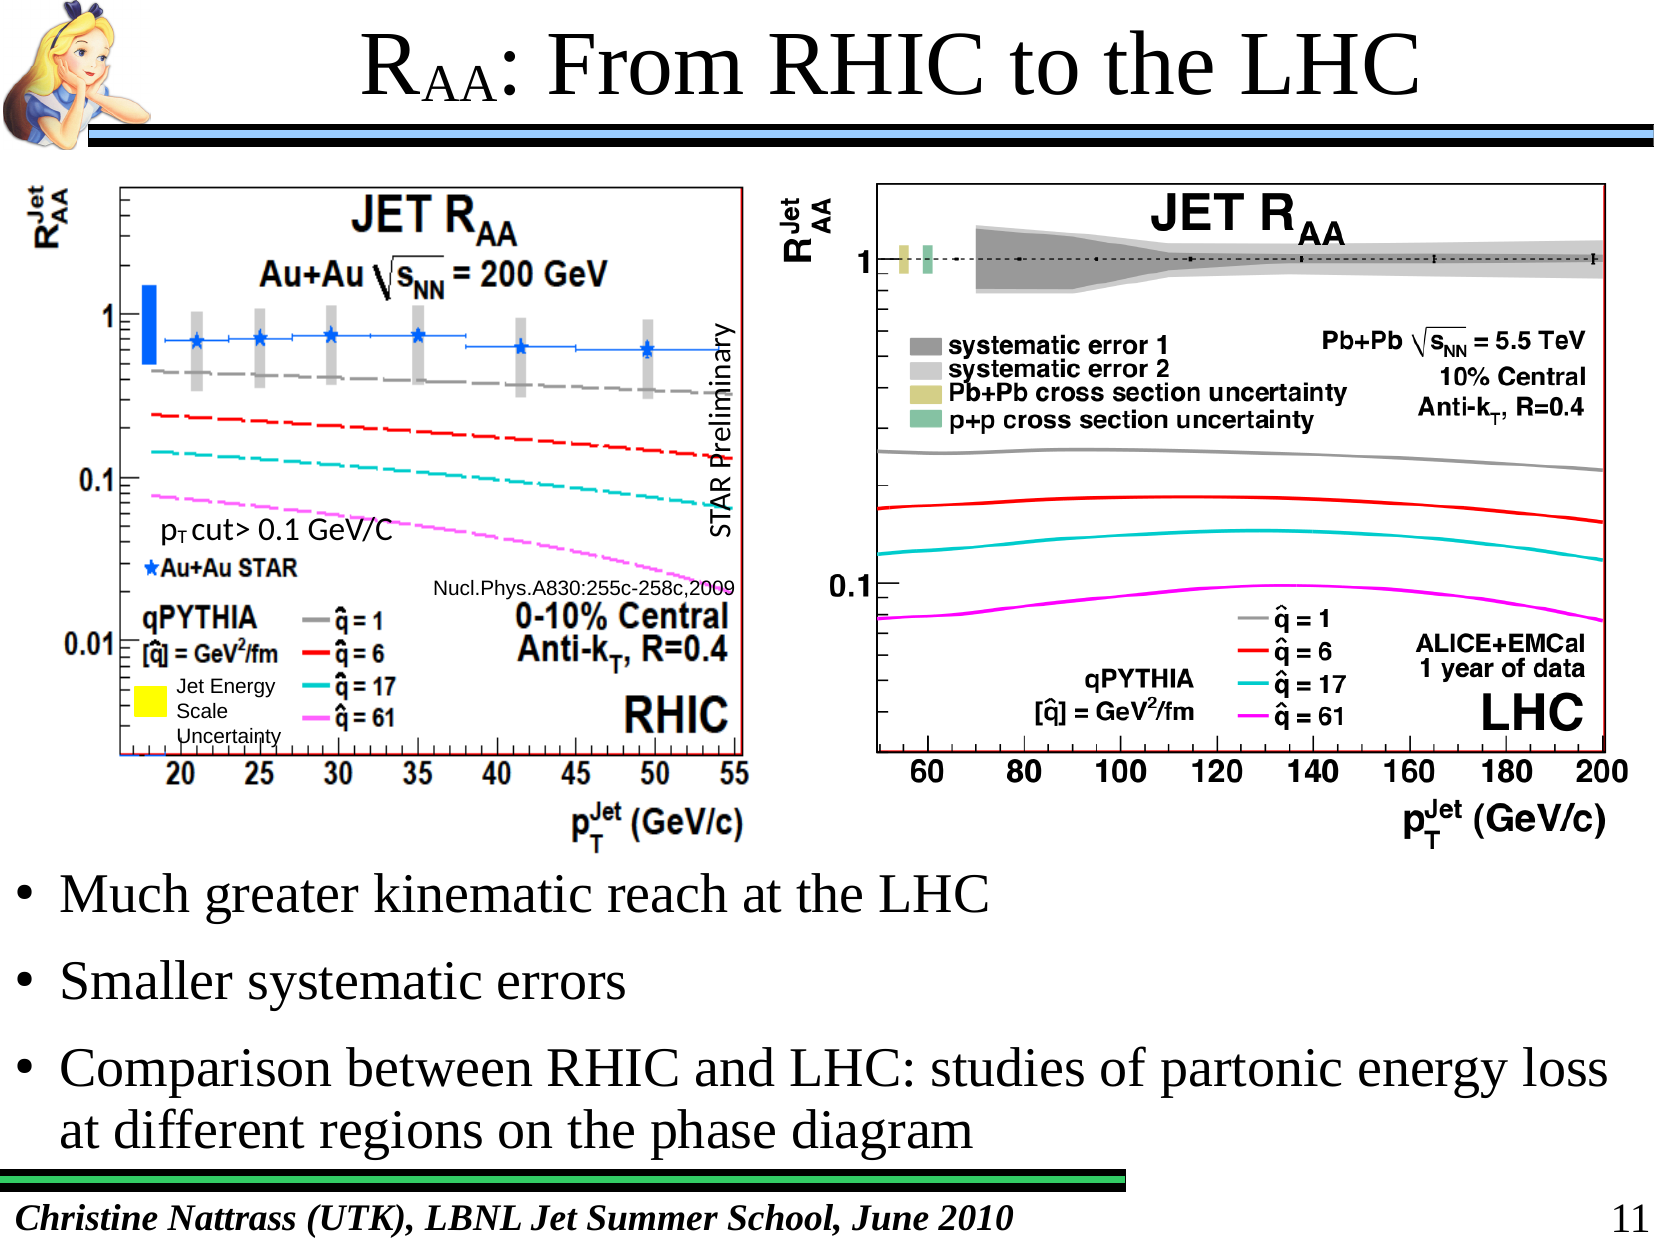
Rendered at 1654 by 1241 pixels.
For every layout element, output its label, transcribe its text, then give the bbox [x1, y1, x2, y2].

text_box Nucl.Phys.A830:255c-258c,2009 [418, 569, 751, 656]
picture [779, 183, 1628, 849]
text_box STAR Preliminary [691, 213, 745, 554]
title RAA: From RHIC to the LHC [129, 0, 1654, 130]
list Much greater kinematic reach at the LHC Smaller systematic errors Comparison between RHIC and LHC: studies of partonic energy loss at different regions on the phase diagram [0, 862, 1654, 1164]
text_box pT cut> 0.1 GeV/C [145, 500, 408, 555]
text_box Jet Energy Scale Uncertainty [161, 665, 342, 756]
picture [3, 0, 151, 150]
picture [7, 173, 758, 858]
text_box [134, 687, 167, 716]
